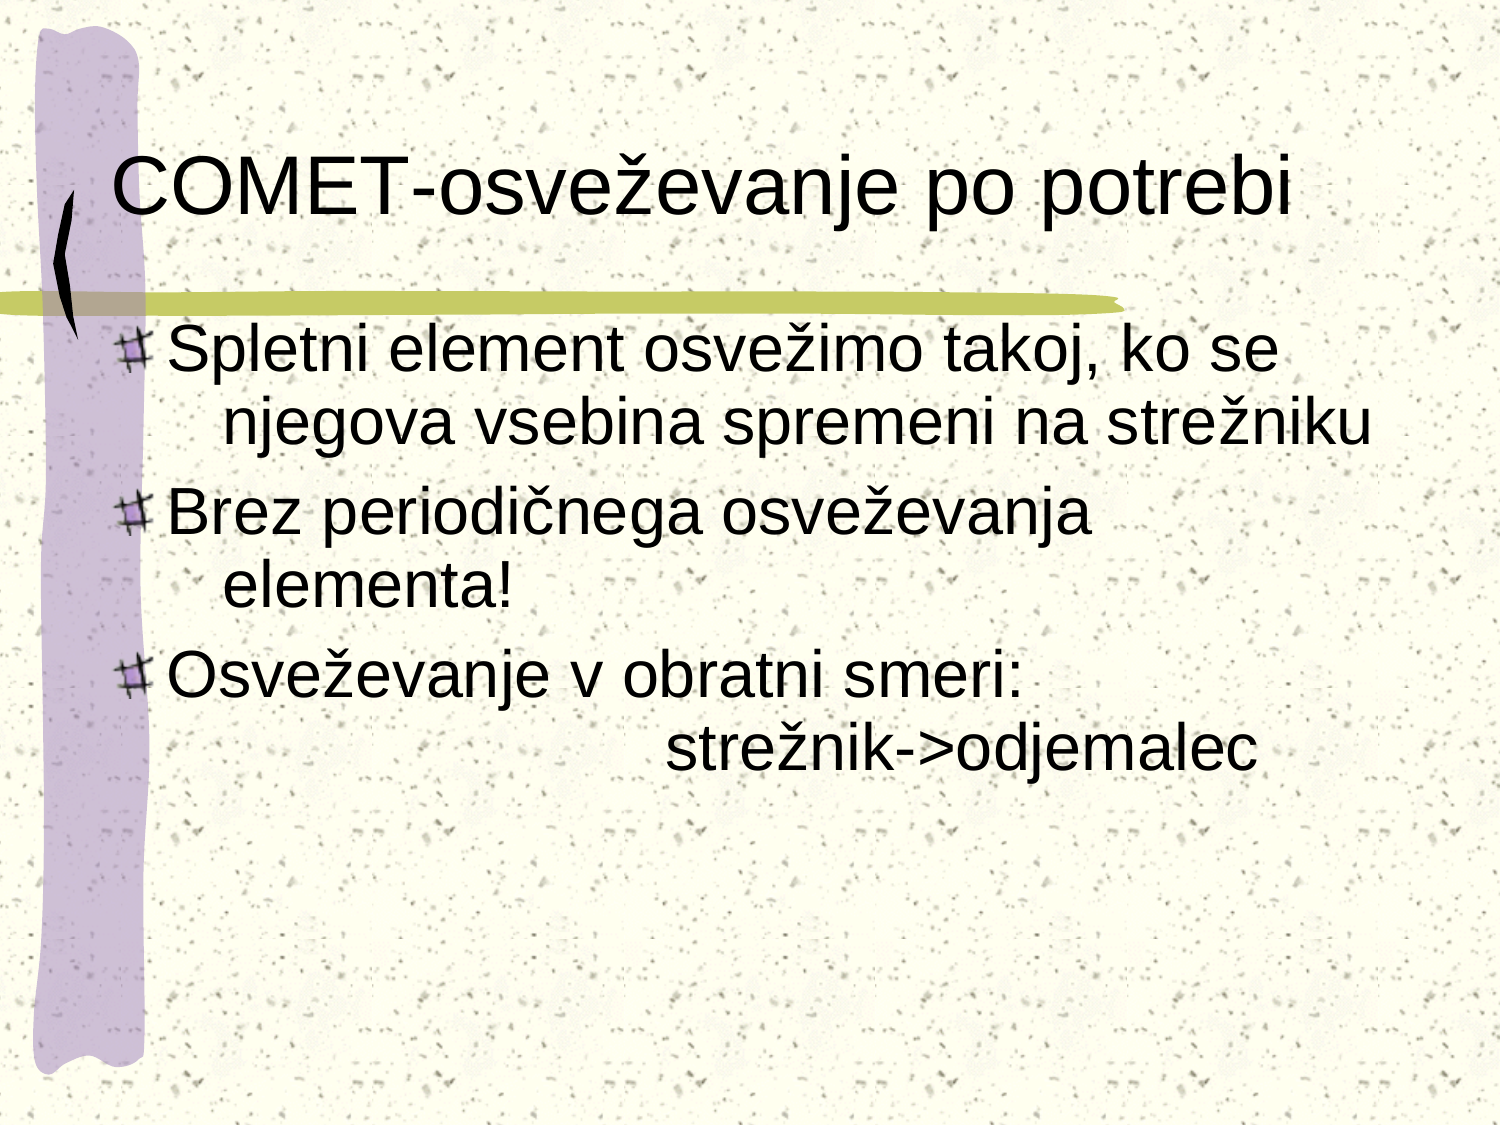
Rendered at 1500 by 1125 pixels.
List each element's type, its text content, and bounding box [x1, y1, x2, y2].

title COMET-osveževanje po potrebi [110, 93, 1392, 282]
list Spletni element osvežimo takoj, ko se njegova vsebina spremeni na strežniku Brez periodičnega osveževanja elementa! Osveževanje v obratni smeri: strežnik->odjemalec [110, 312, 1392, 1022]
picture [0, 0, 1500, 1125]
